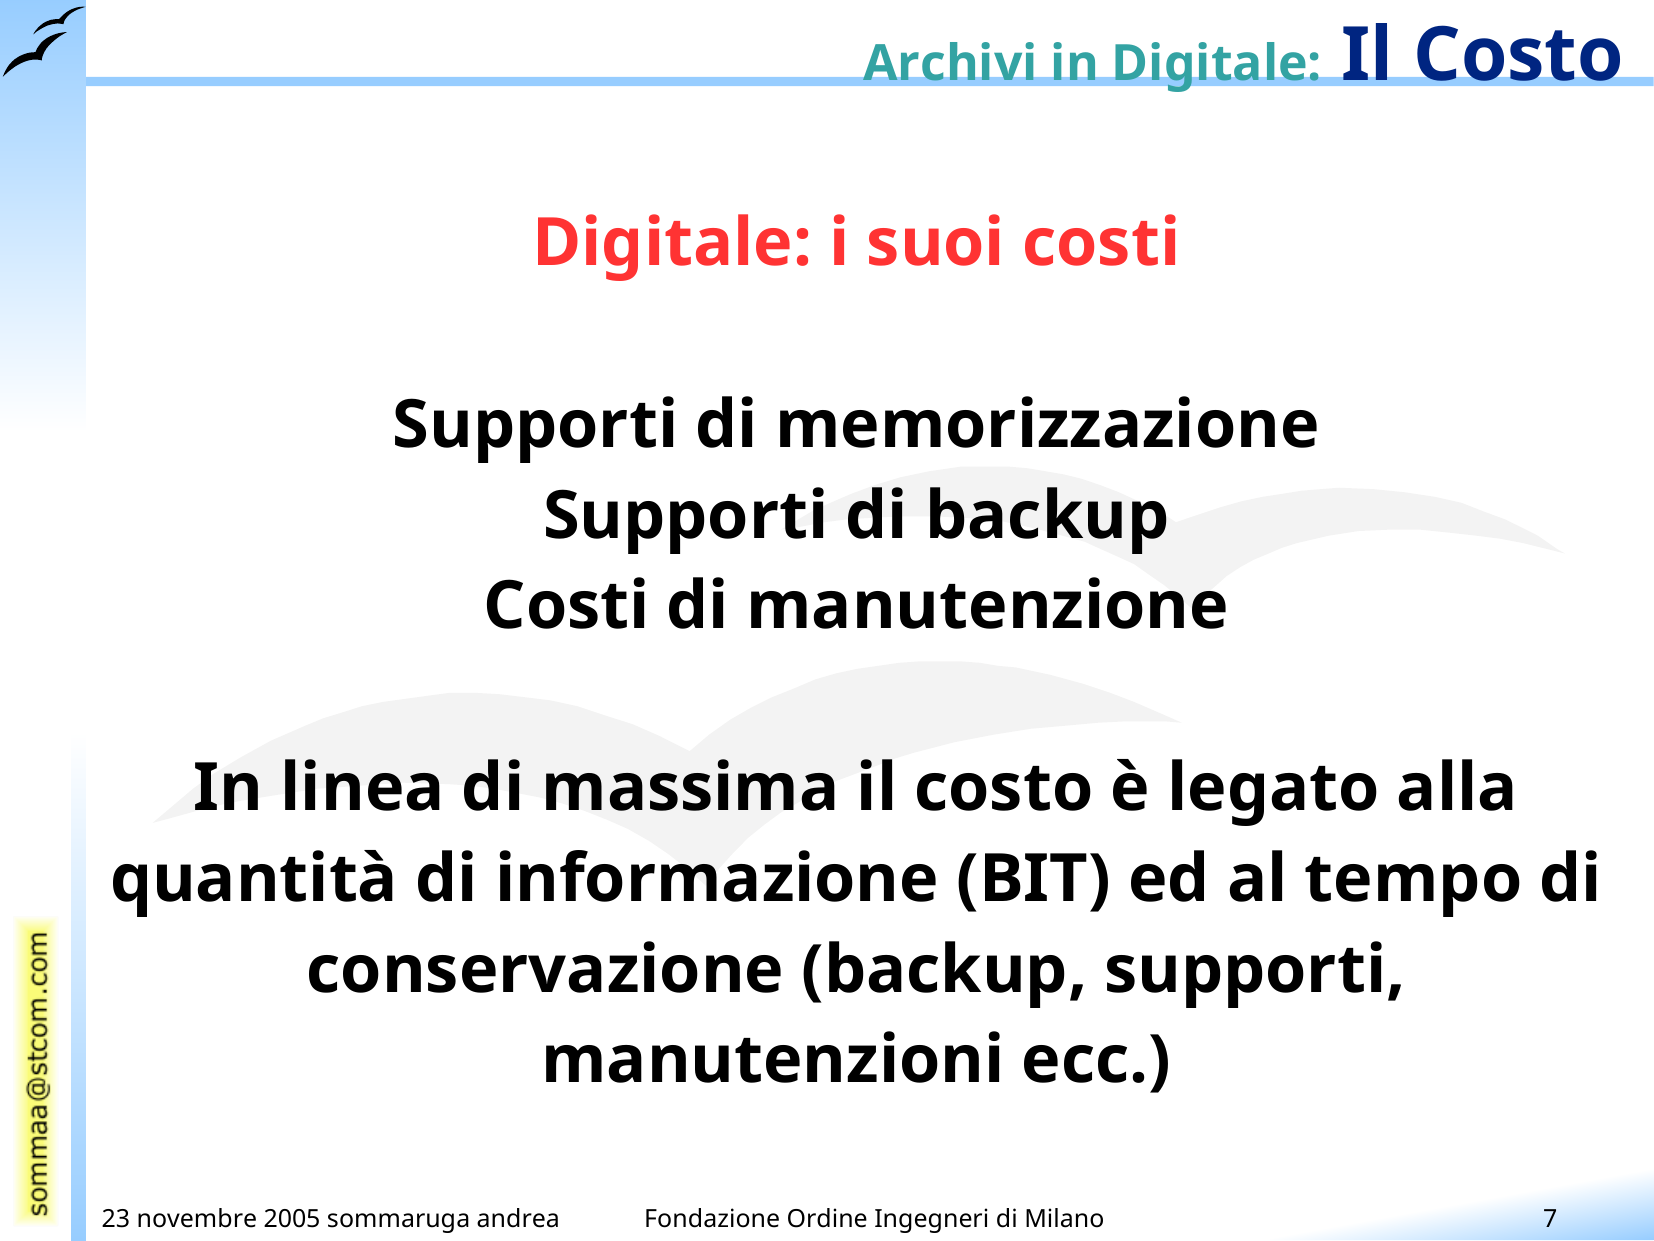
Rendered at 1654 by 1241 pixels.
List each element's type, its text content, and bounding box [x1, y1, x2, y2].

title Archivi in Digitale: Il Costo [85, 0, 1654, 104]
subtitle Digitale: i suoi costi Supporti di memorizzazione Supporti di backup Costi di manutenzione In linea di massima il costo è legato alla quantità di informazione (BIT) ed al tempo di conservazione (backup, supporti, manutenzioni ecc.) [85, 134, 1628, 1163]
picture [12, 915, 60, 1228]
